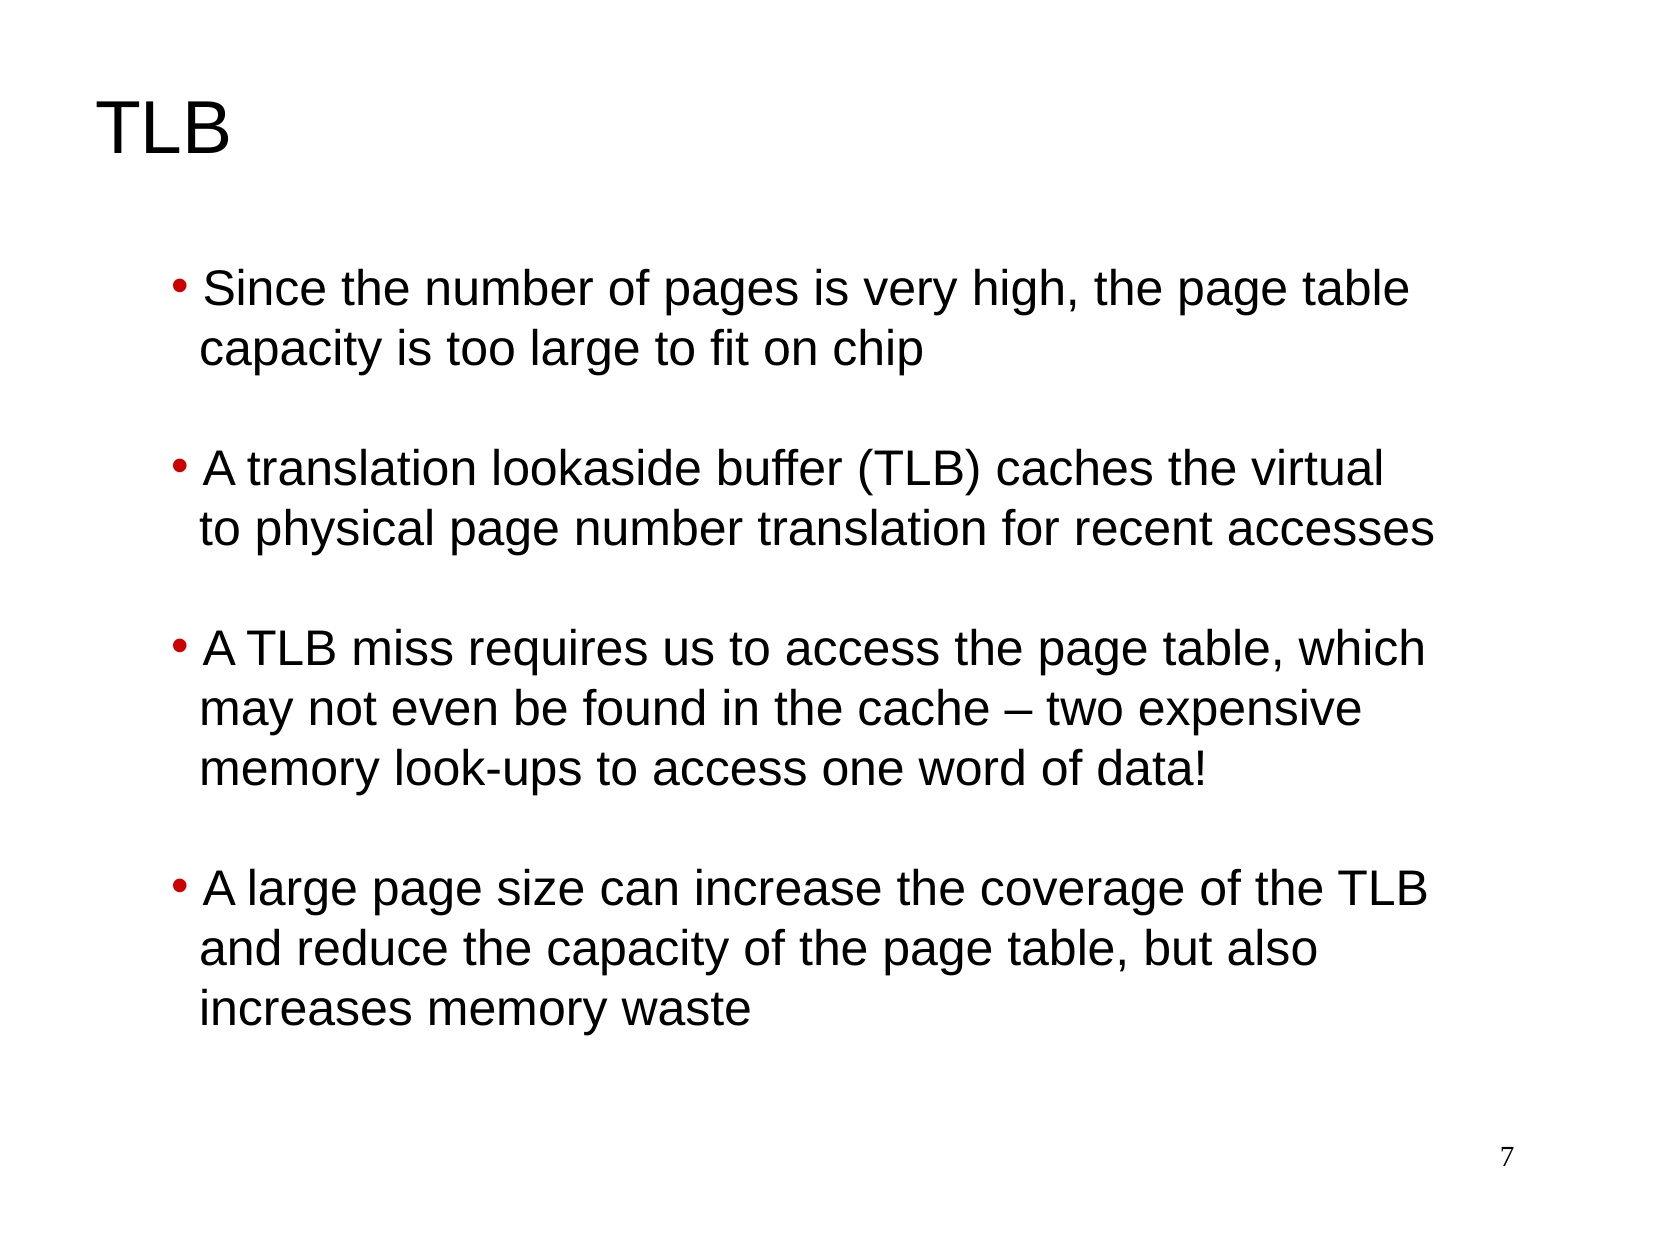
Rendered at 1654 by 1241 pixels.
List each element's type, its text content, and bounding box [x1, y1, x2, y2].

text_box Since the number of pages is very high, the page table capacity is too large to fit on chip A translation lookaside buffer (TLB) caches the virtual to physical page number translation for recent accesses A TLB miss requires us to access the page table, which may not even be found in the cache – two expensive memory look-ups to access one word of data! A large page size can increase the coverage of the TLB and reduce the capacity of the page table, but also increases memory waste [156, 247, 1451, 1044]
text_box <number> [1184, 1129, 1530, 1213]
text_box TLB [80, 71, 248, 177]
